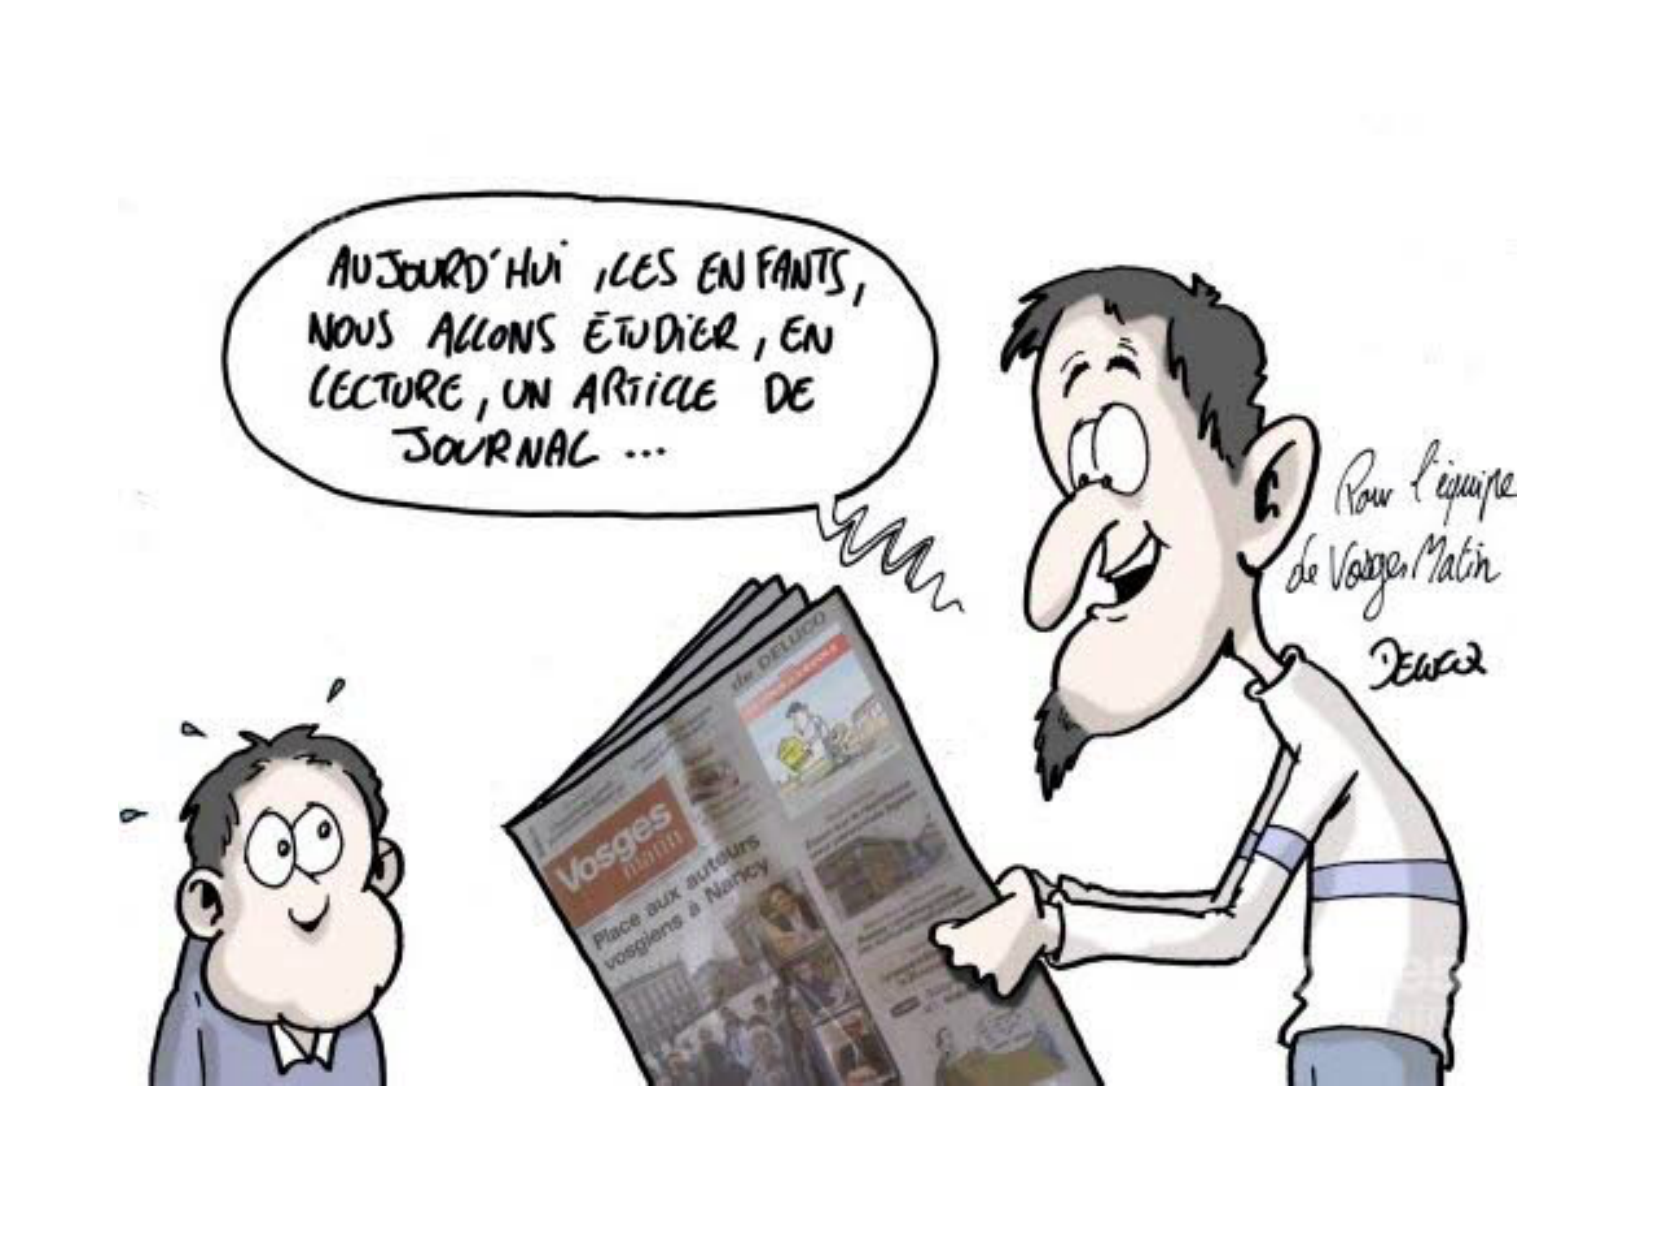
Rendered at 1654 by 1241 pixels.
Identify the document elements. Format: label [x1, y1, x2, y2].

picture [118, 94, 1517, 1086]
